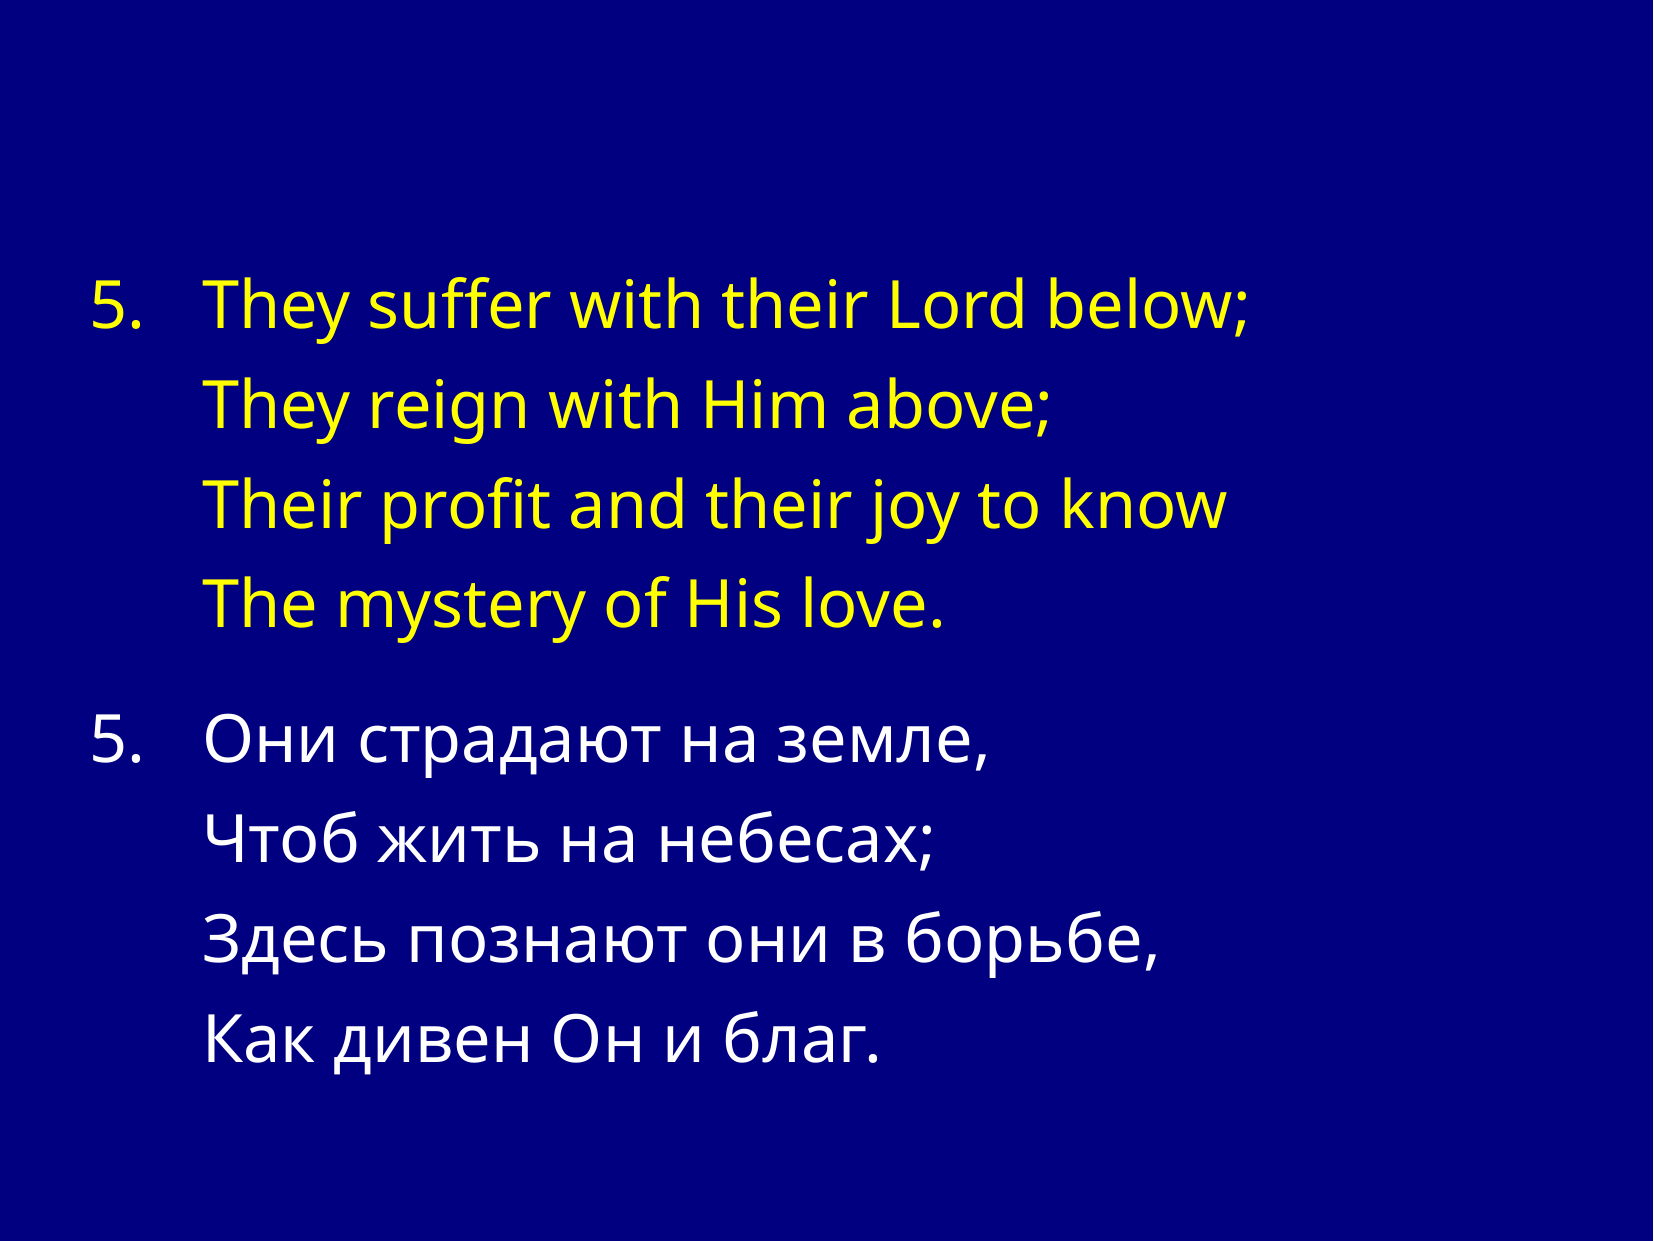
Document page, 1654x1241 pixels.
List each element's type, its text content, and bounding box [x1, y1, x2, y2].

text_box 5. Они страдают на земле, Чтоб жить на небесах; Здесь познают они в борьбе, Как дивен Он и благ. [75, 675, 1576, 1163]
text_box 5. They suffer with their Lord below; They reign with Him above; Their profit and their joy to know The mystery of His love. [75, 150, 1576, 675]
